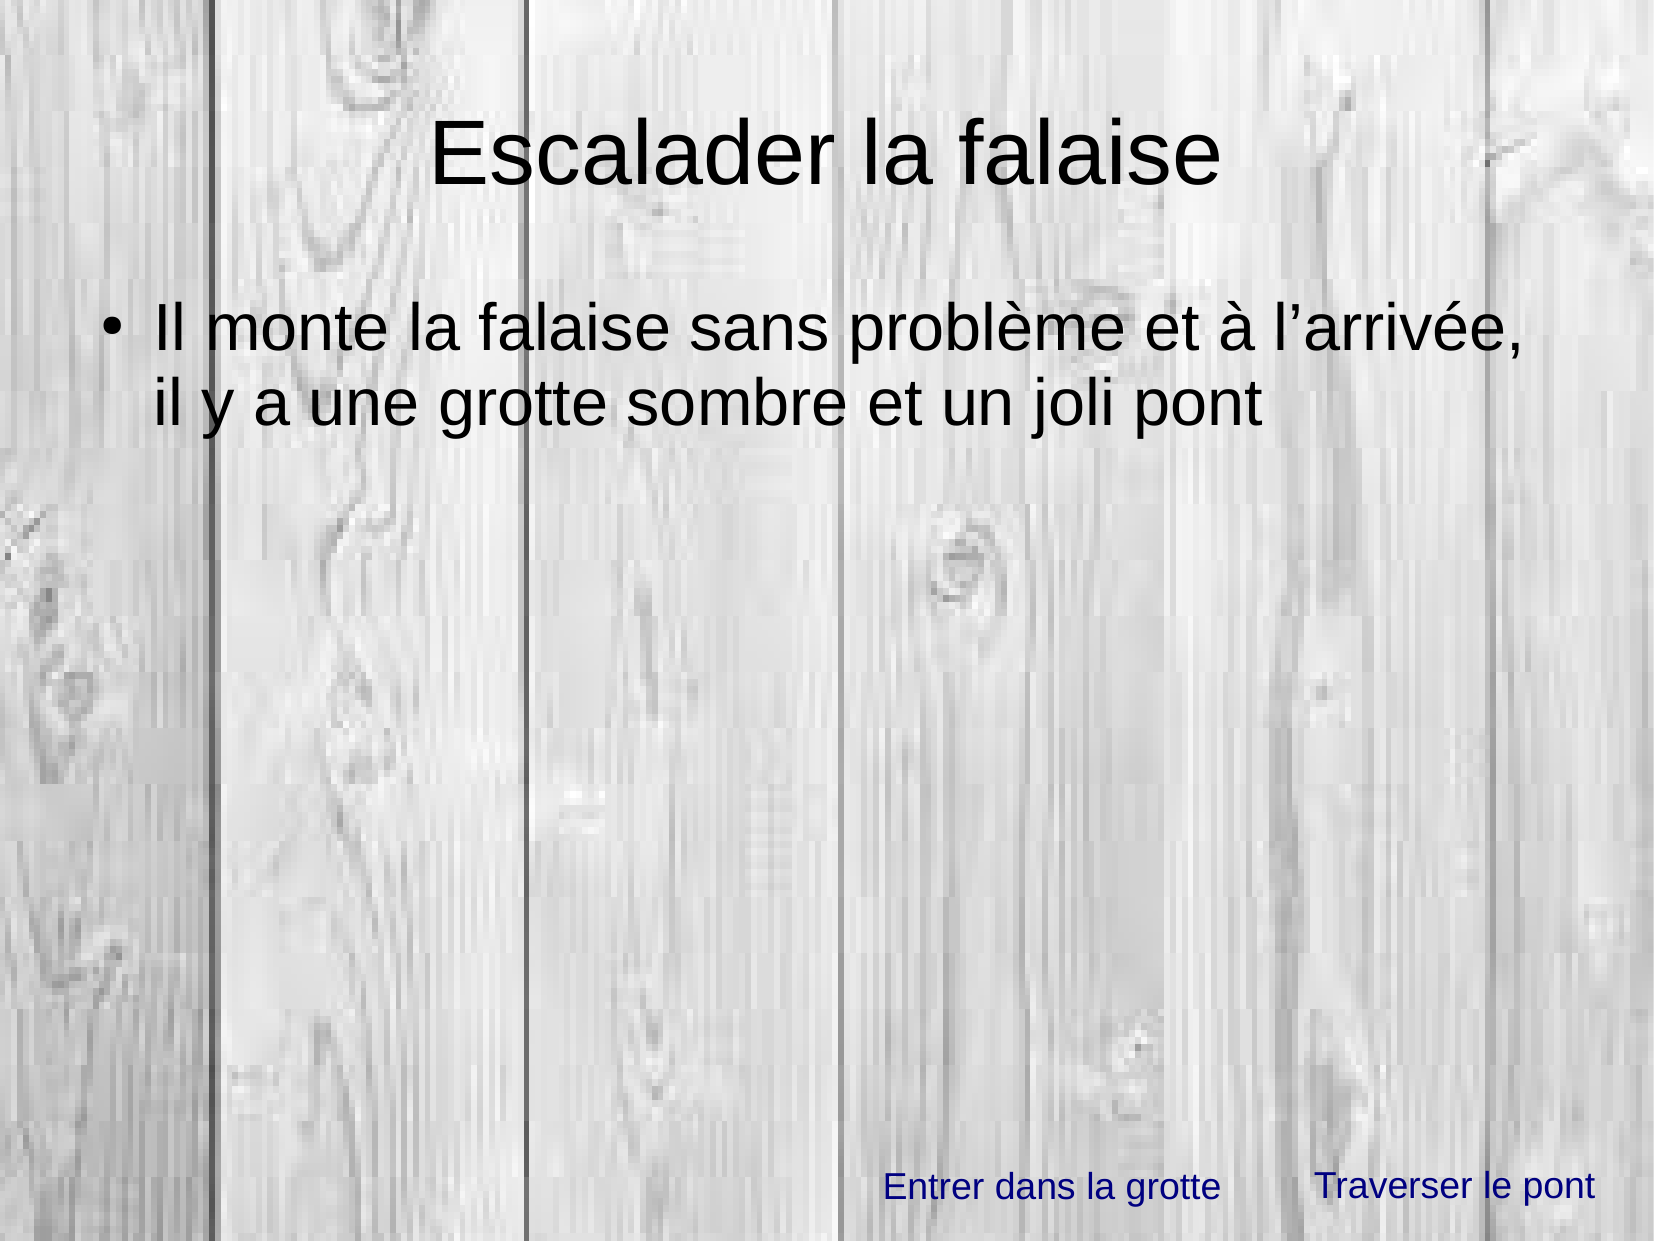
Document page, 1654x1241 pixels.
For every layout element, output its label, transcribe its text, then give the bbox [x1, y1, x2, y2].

text_box Entrer dans la grotte [867, 1158, 1276, 1229]
title Escalader la falaise [82, 49, 1571, 257]
picture [0, 0, 1654, 1241]
text_box Traverser le pont [1299, 1157, 1640, 1228]
list Il monte la falaise sans problème et à l’arrivée, il y a une grotte sombre et un joli pont [82, 290, 1571, 1010]
